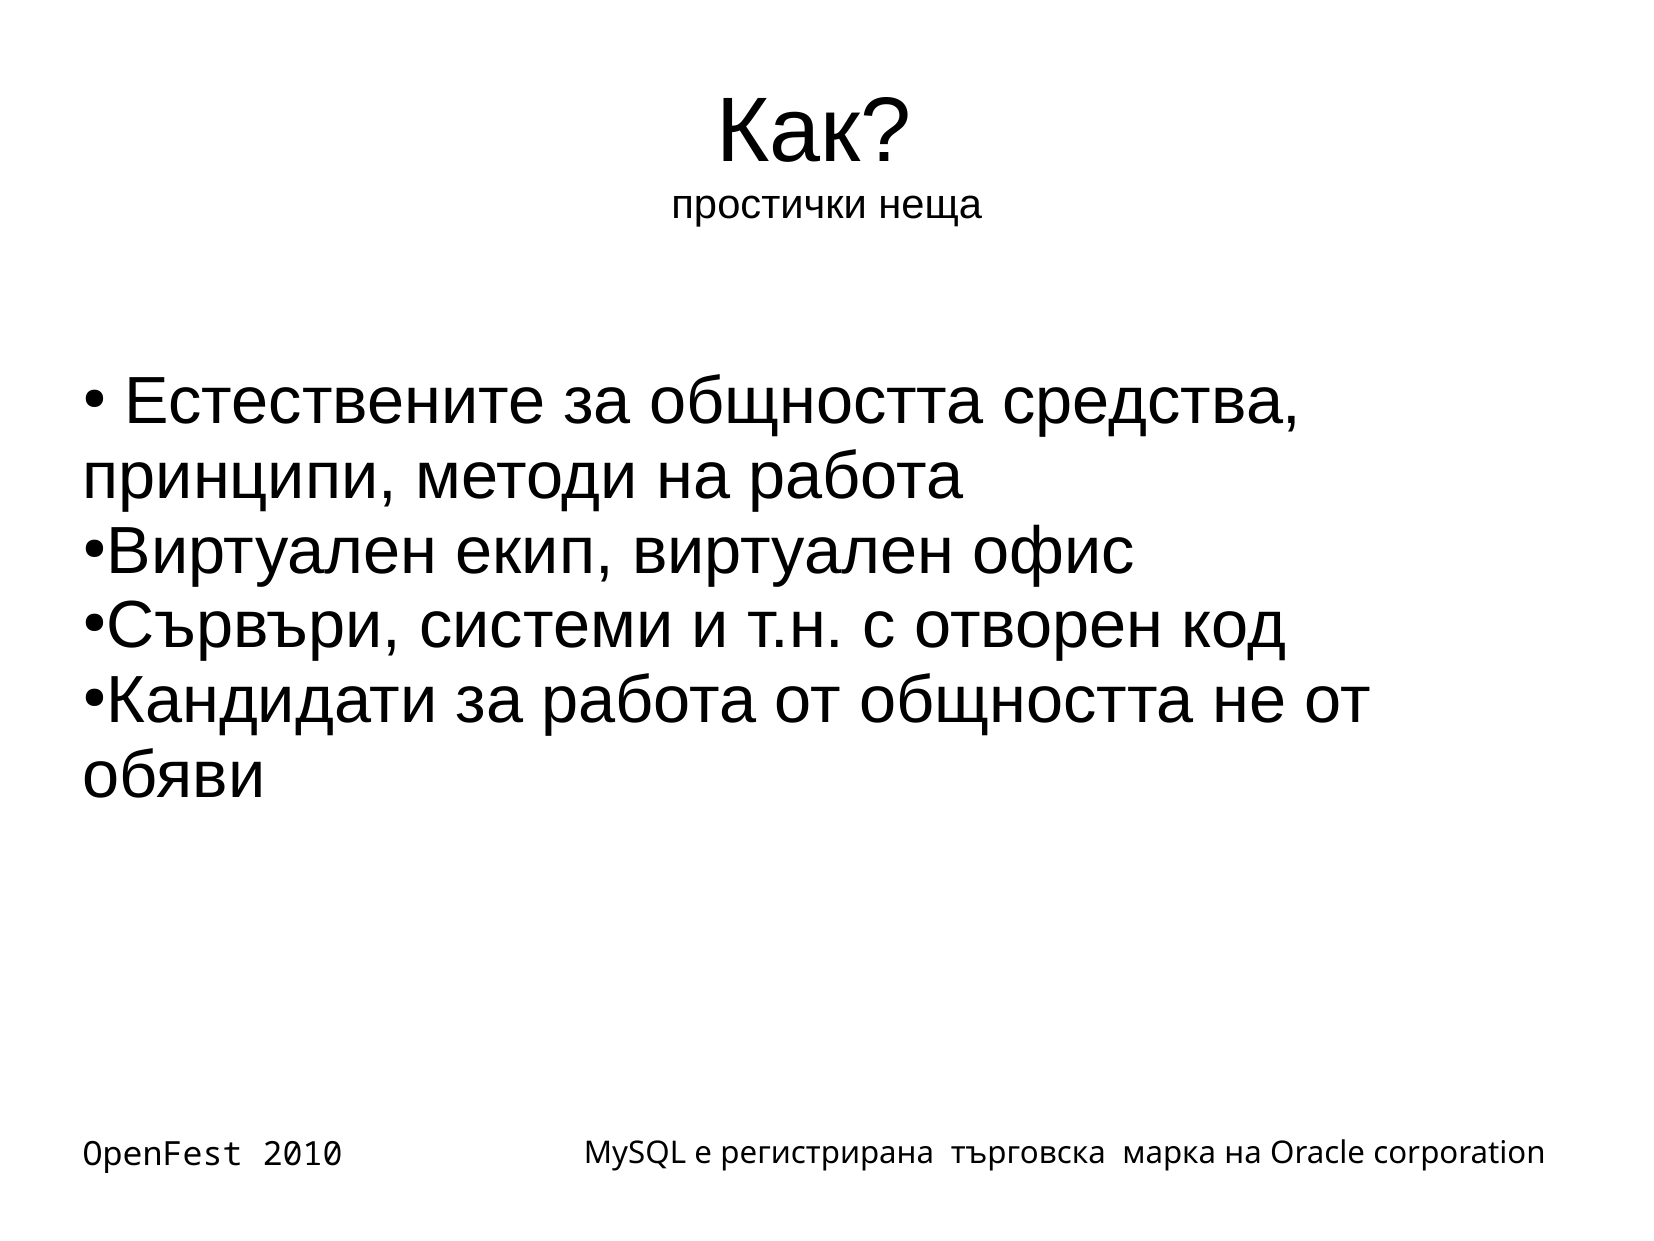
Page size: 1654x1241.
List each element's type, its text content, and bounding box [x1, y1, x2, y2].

subtitle Естествените за общността средства, принципи, методи на работа Виртуален екип, виртуален офис Сървъри, системи и т.н. с отворен код Кандидати за работа от общността не от обяви [82, 290, 1571, 1109]
title Как? простички неща [82, 49, 1571, 257]
